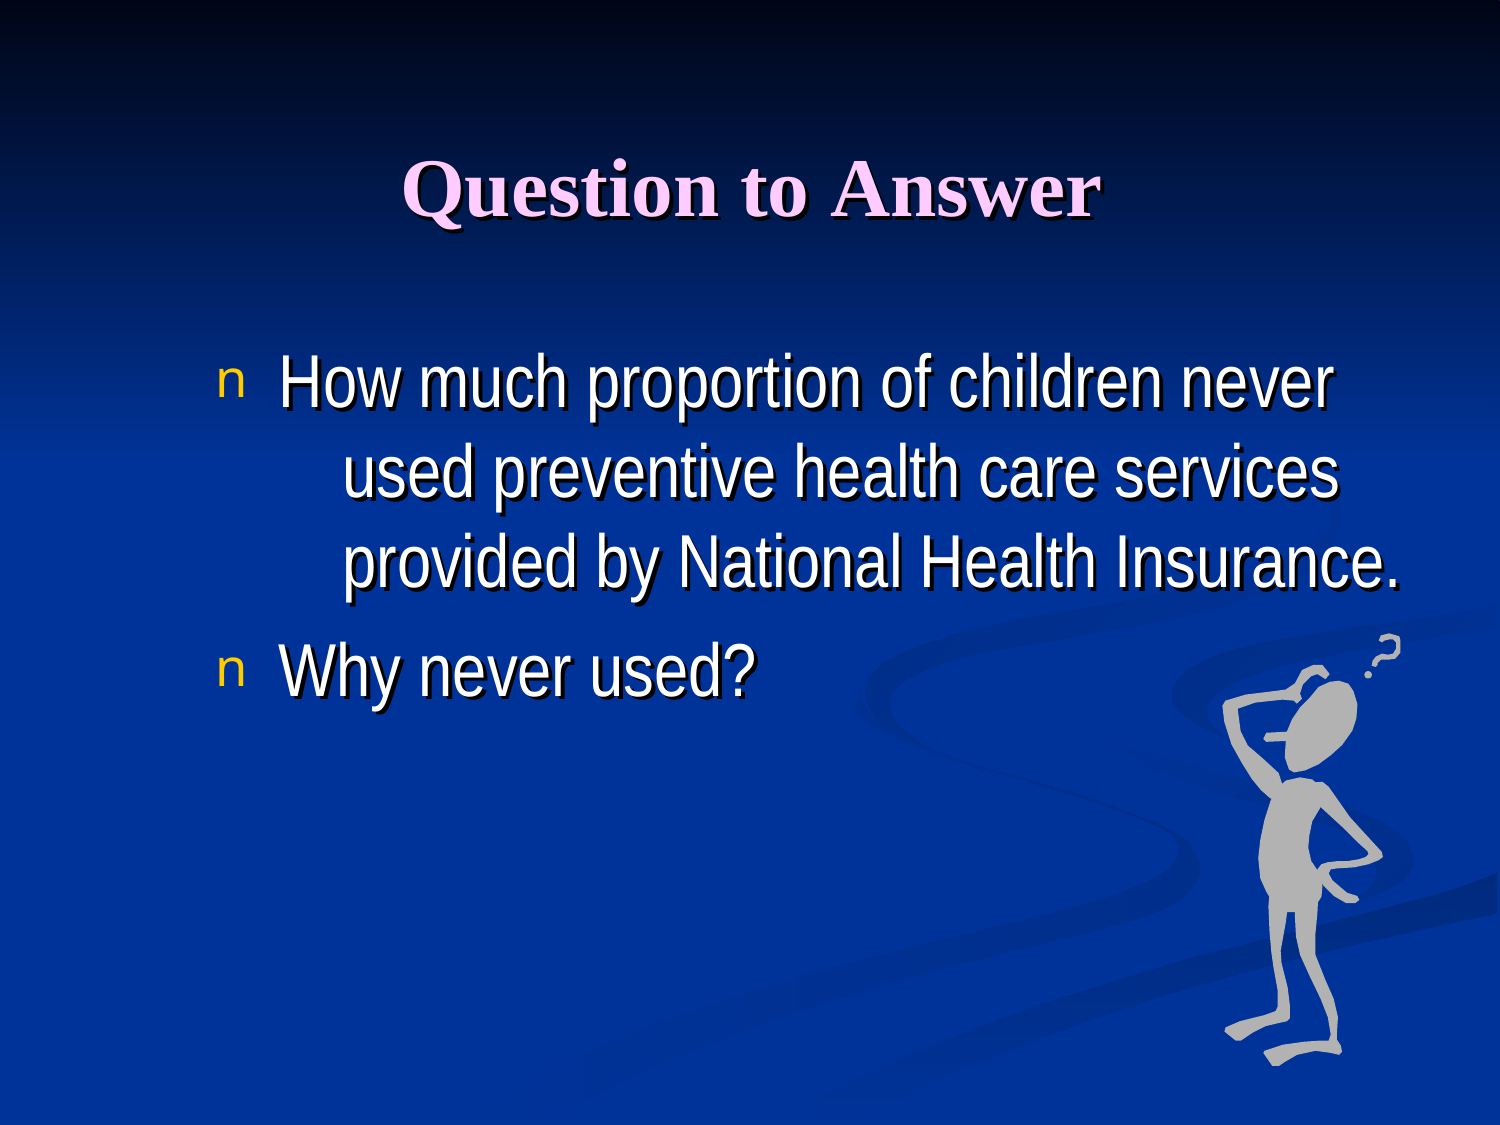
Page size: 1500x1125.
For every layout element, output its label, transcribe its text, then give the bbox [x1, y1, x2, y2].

title Question to Answer [76, 113, 1427, 254]
list How much proportion of children never used preventive health care services provided by National Health Insurance. Why never used? [200, 324, 1425, 1004]
picture [1222, 633, 1401, 1066]
